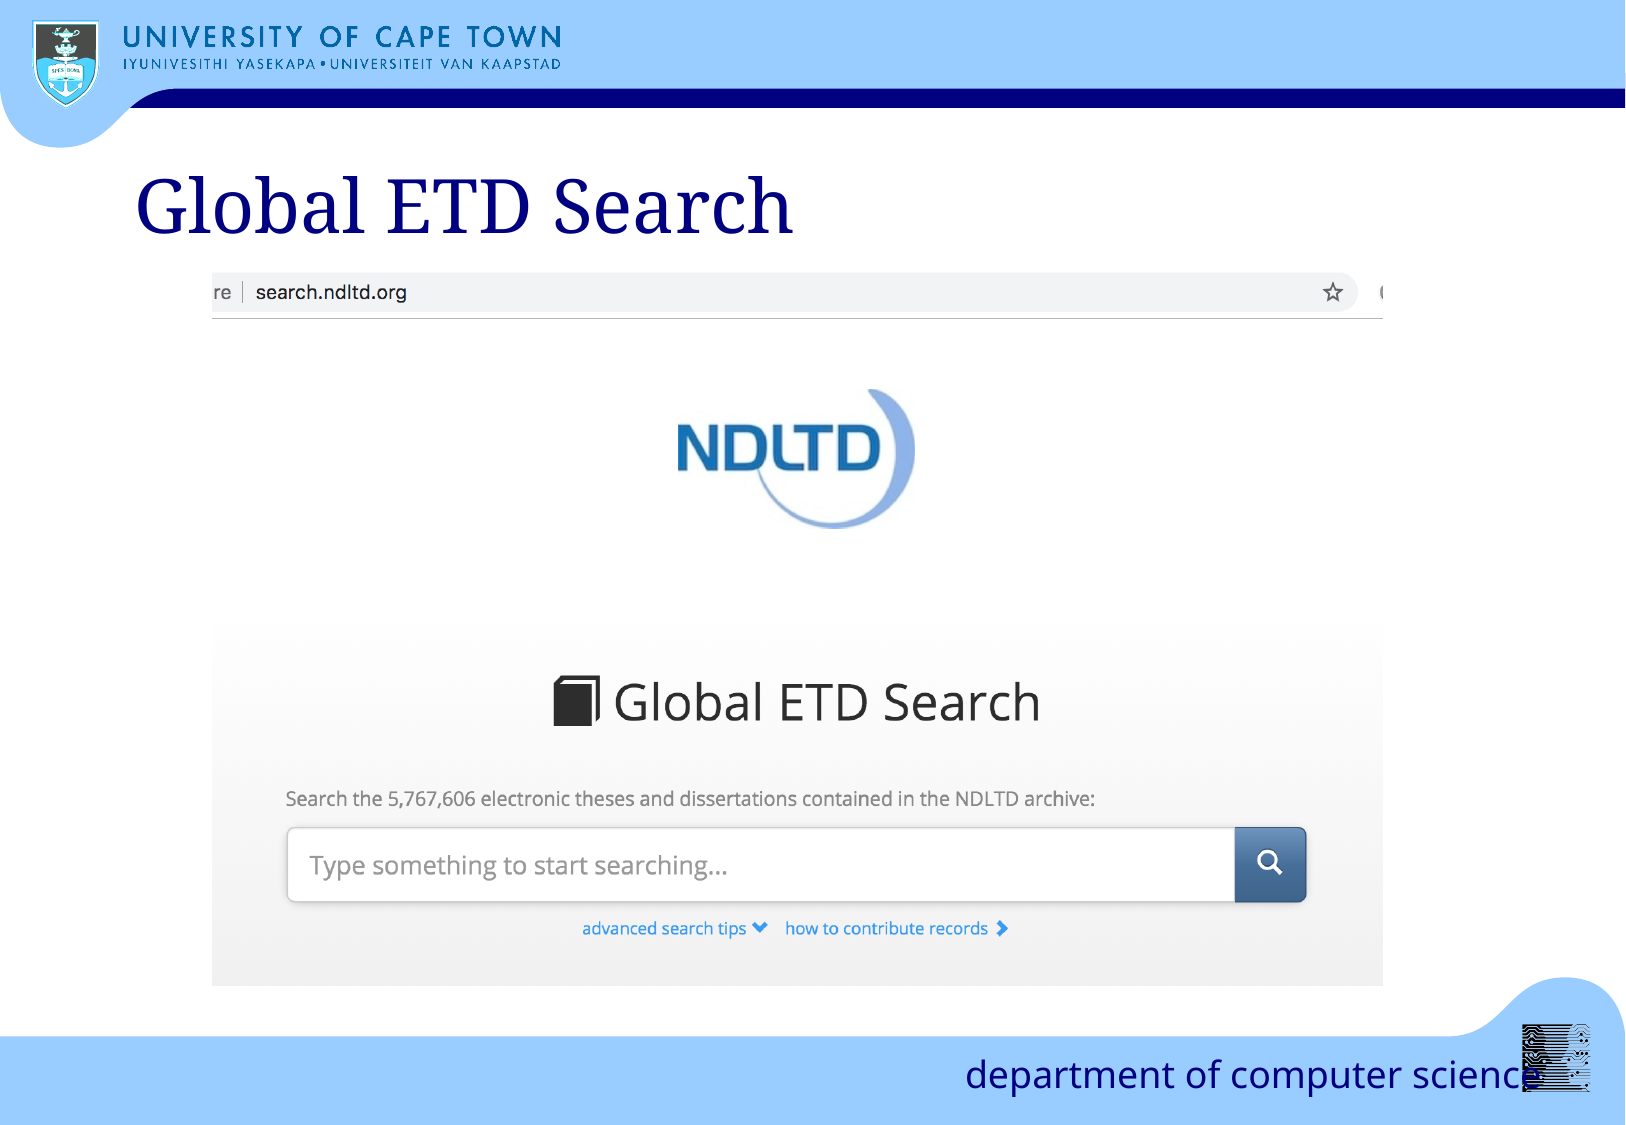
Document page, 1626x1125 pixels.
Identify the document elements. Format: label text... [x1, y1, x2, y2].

picture [212, 268, 1383, 986]
picture [1522, 1024, 1591, 1092]
picture [120, 23, 563, 71]
title Global ETD Search [134, 140, 1571, 268]
picture [1526, 1070, 1536, 1076]
